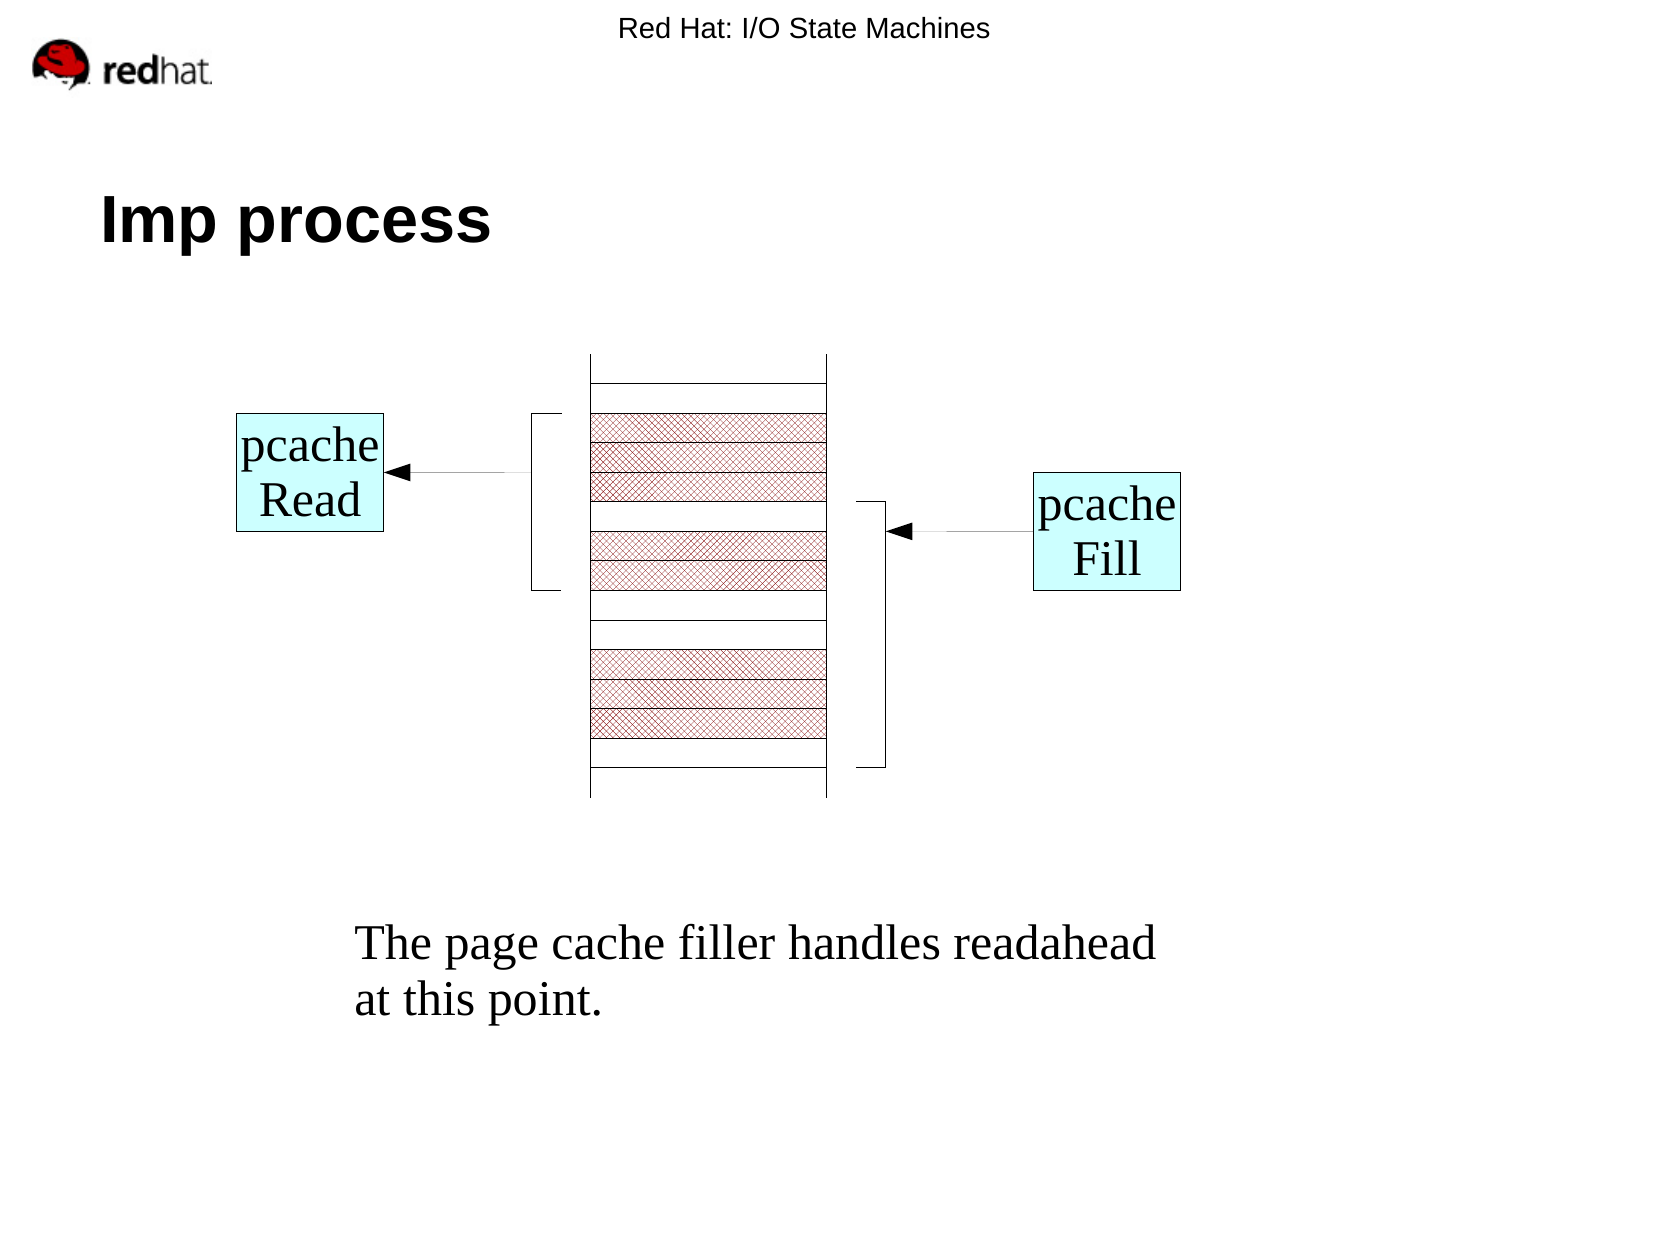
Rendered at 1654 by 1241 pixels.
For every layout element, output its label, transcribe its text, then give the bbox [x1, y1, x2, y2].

text_box pcache Read [236, 413, 384, 532]
text_box [590, 414, 827, 501]
text_box [590, 649, 827, 738]
title Imp process [100, 164, 1506, 275]
picture [31, 37, 212, 98]
text_box pcache Fill [1033, 472, 1181, 591]
text_box The page cache filler handles readahead at this point. [354, 915, 1182, 1087]
text_box [590, 531, 827, 590]
